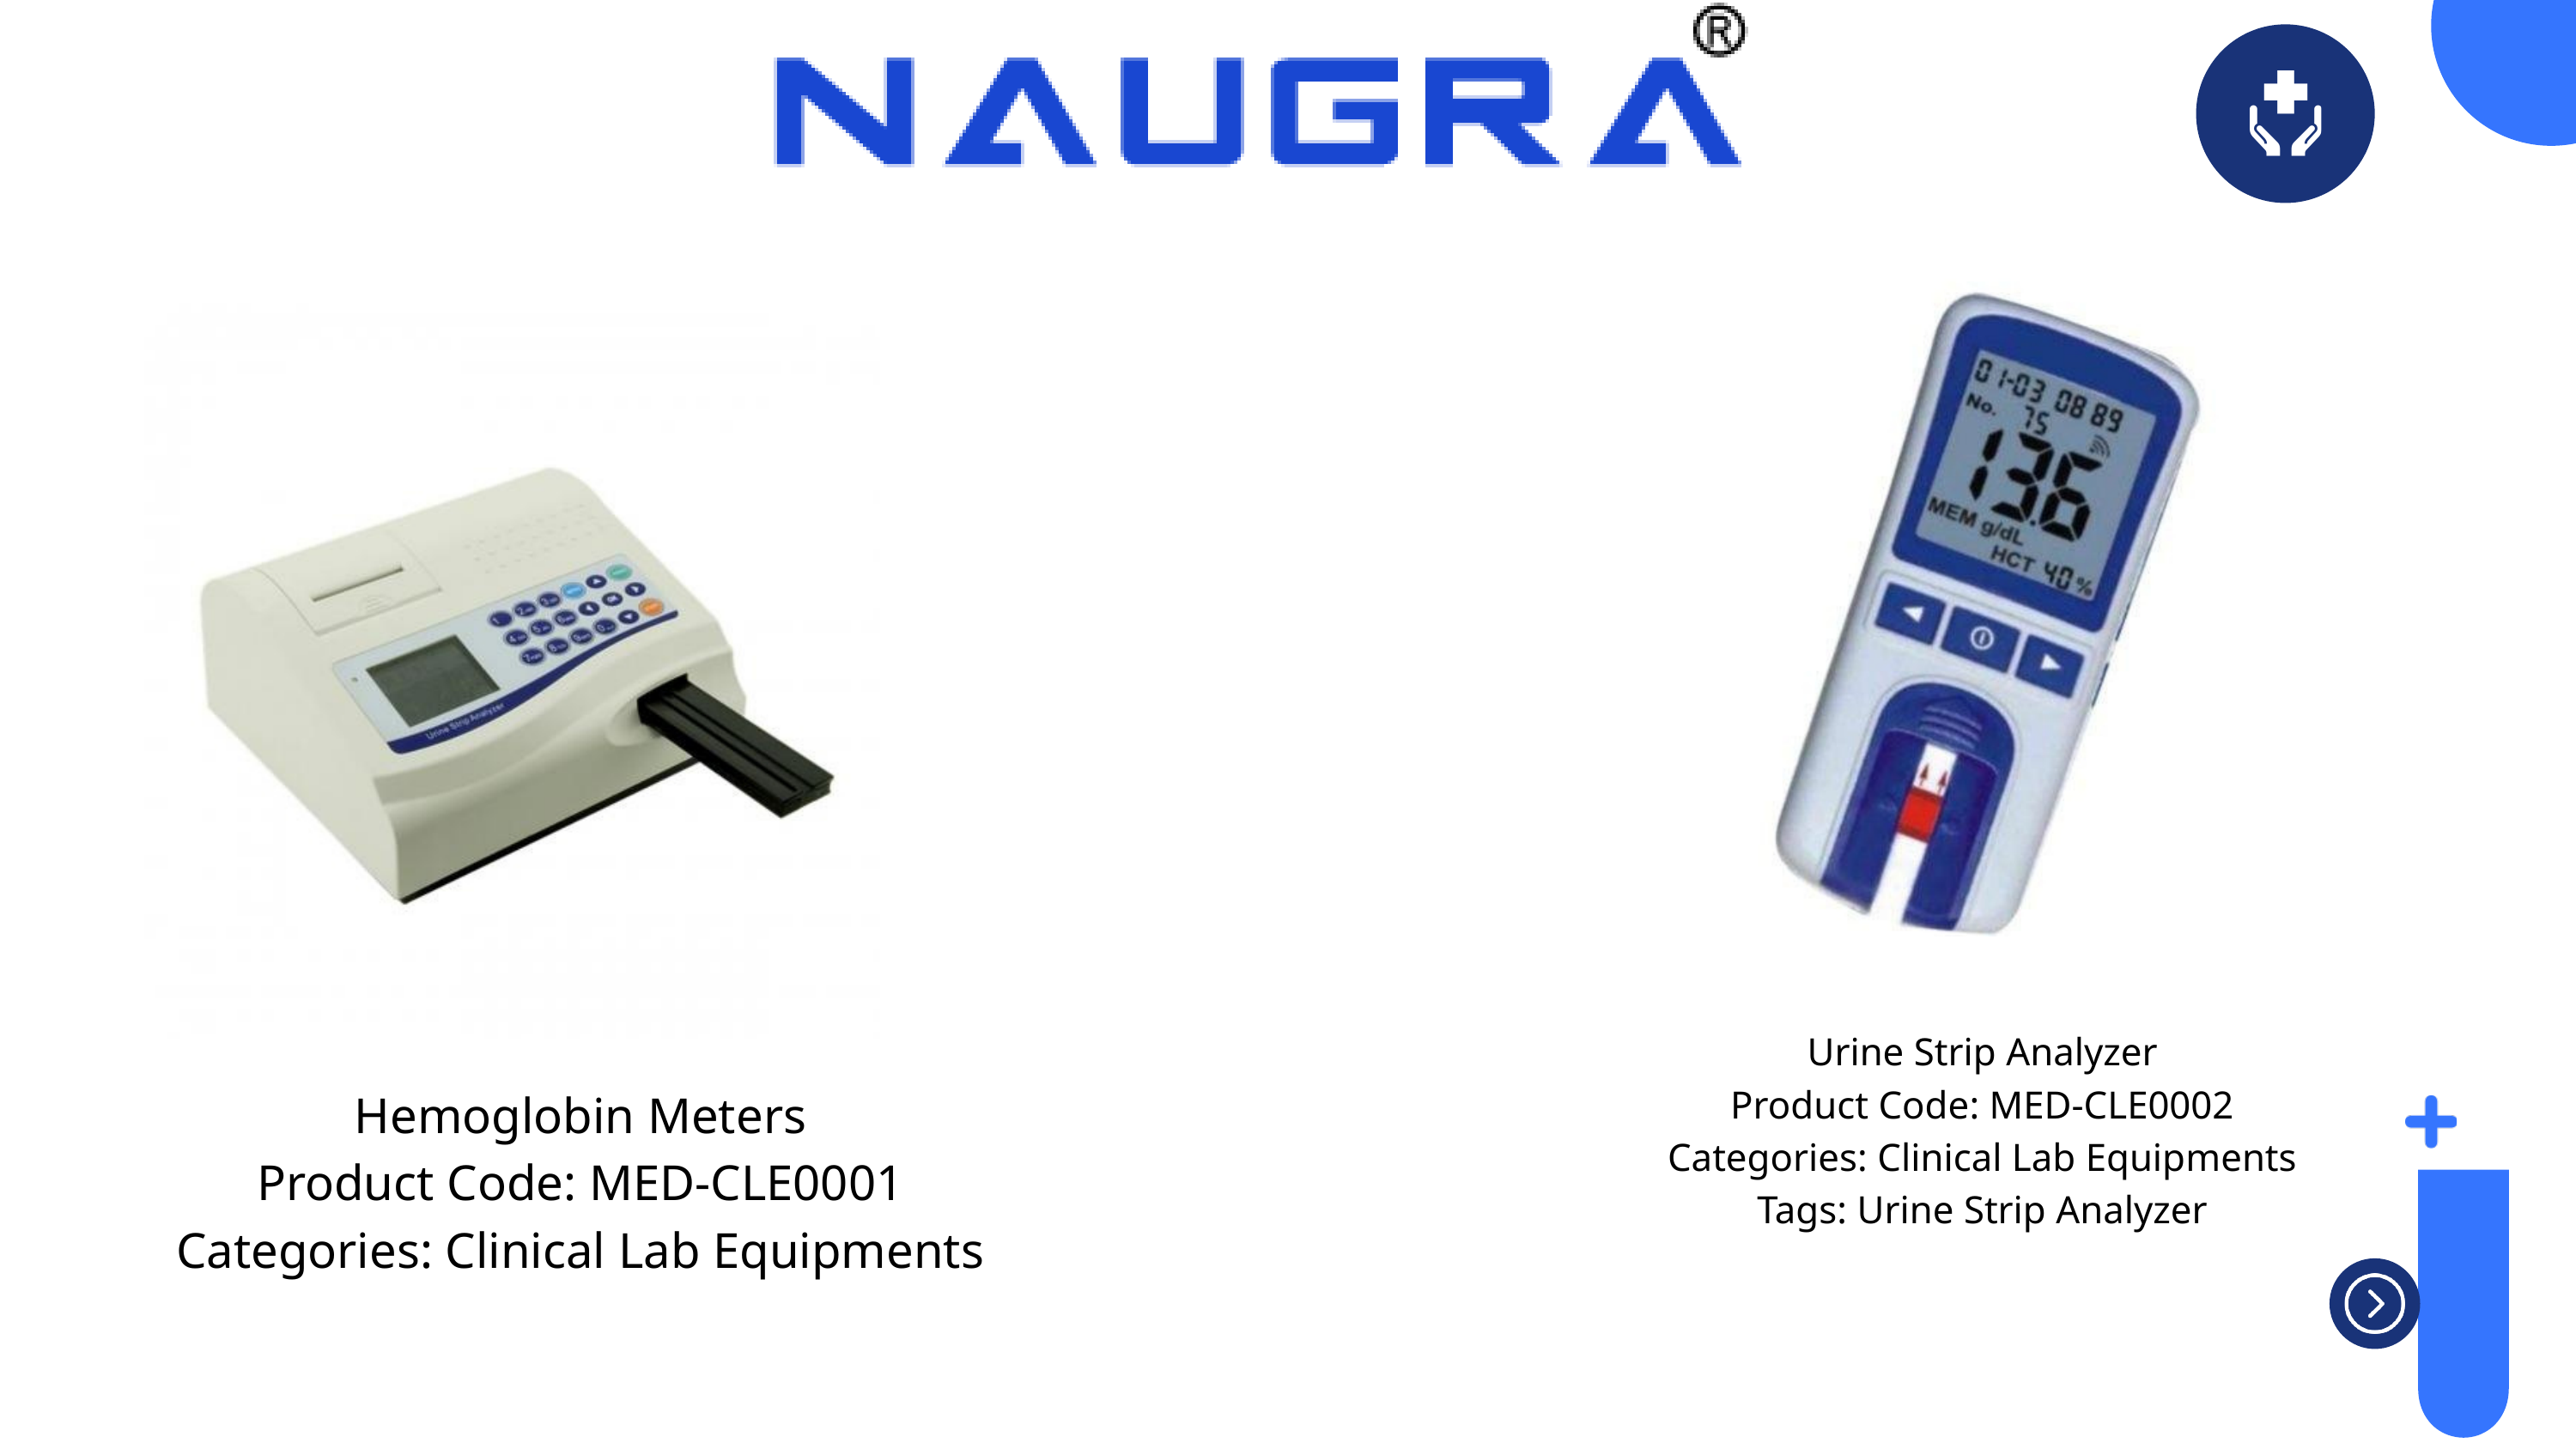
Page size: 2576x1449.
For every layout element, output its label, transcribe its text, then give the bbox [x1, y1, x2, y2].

text_box [768, 0, 1762, 172]
text_box [2196, 24, 2375, 203]
text_box Hemoglobin Meters Product Code: MED-CLE0001 Categories: Clinical Lab Equipments [144, 1075, 1017, 1278]
text_box [2405, 1095, 2458, 1149]
text_box [2431, 0, 2576, 146]
text_box [2329, 1169, 2509, 1438]
text_box [1653, 260, 2330, 937]
text_box [144, 303, 880, 1039]
text_box Urine Strip Analyzer Product Code: MED-CLE0002 Categories: Clinical Lab Equipments Tags: Urine Strip Analyzer [1643, 1021, 2322, 1232]
